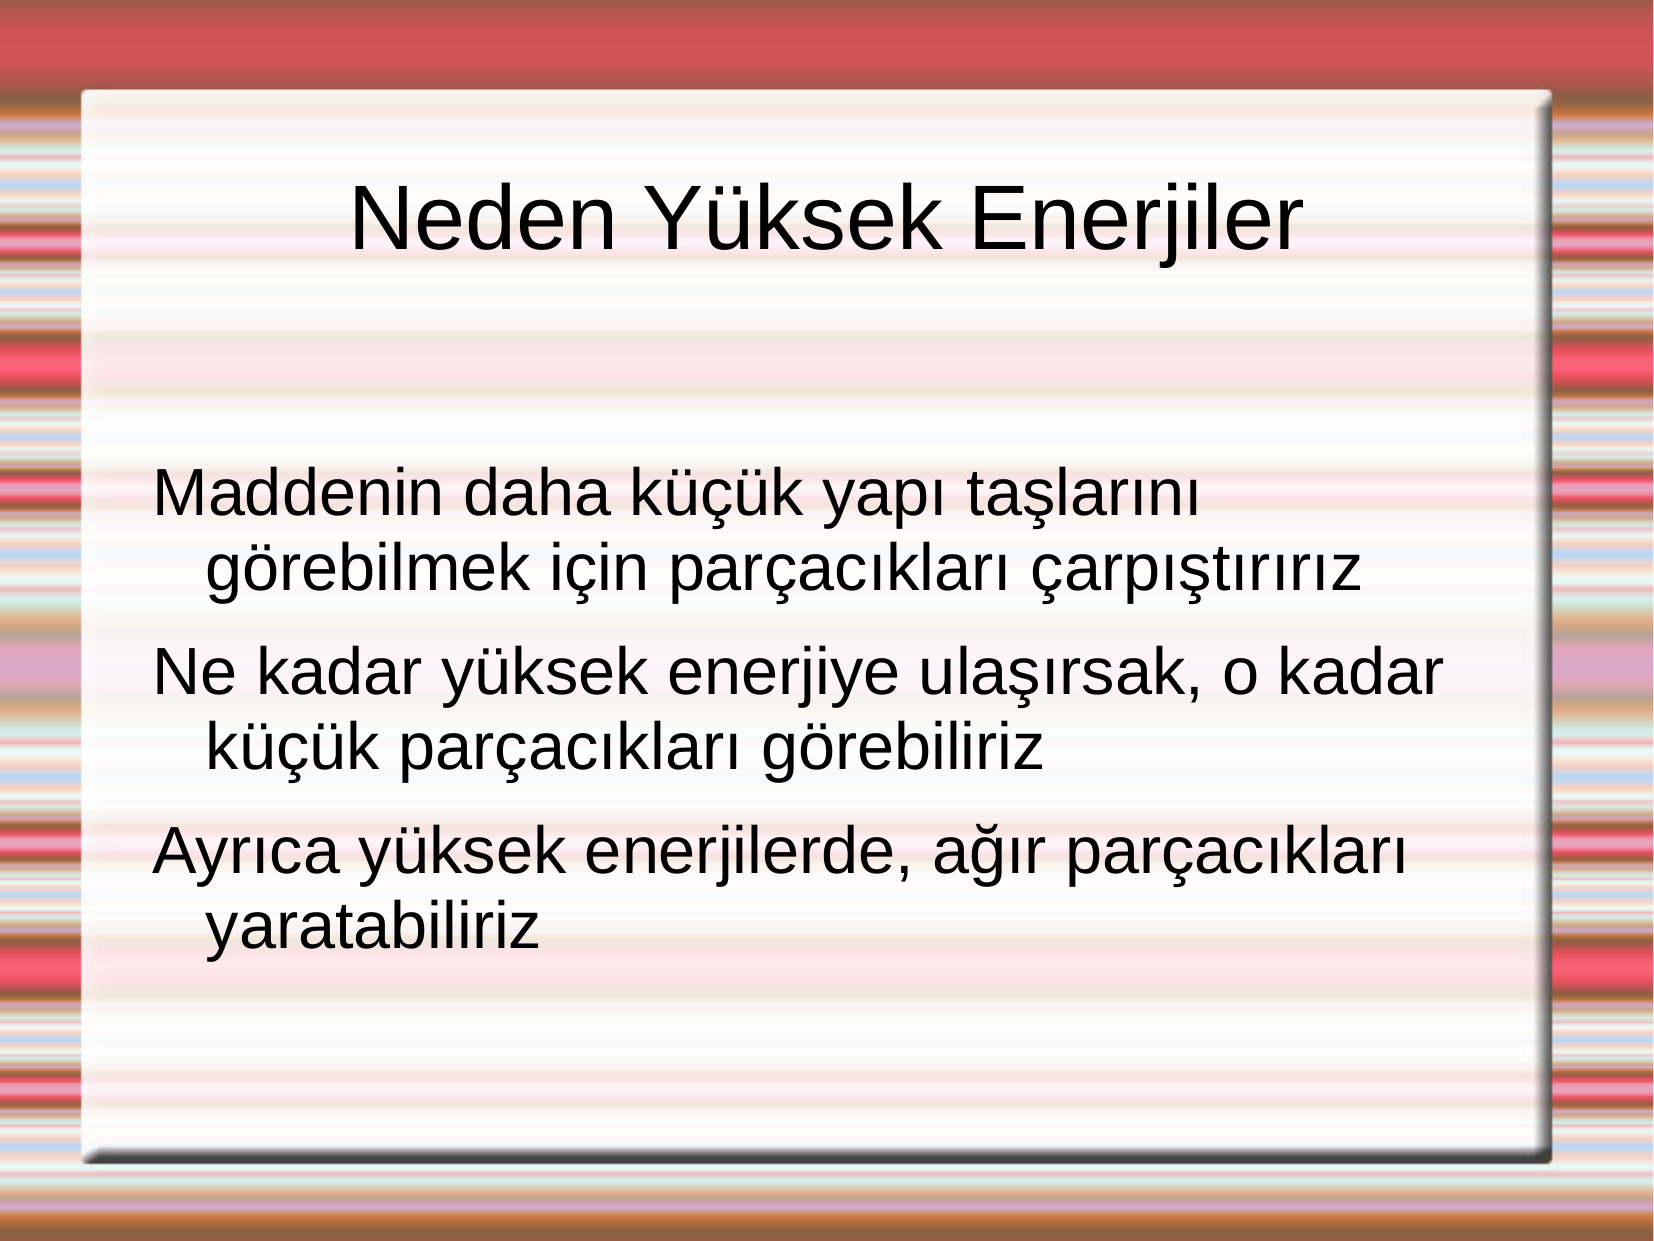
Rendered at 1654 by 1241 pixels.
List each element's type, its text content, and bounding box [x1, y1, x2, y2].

picture [0, 0, 1654, 1241]
list Maddenin daha küçük yapı taşlarını görebilmek için parçacıkları çarpıştırırız Ne kadar yüksek enerjiye ulaşırsak, o kadar küçük parçacıkları görebiliriz Ayrıca yüksek enerjilerde, ağır parçacıkları yaratabiliriz [134, 350, 1516, 1133]
title Neden Yüksek Enerjiler [121, 114, 1534, 322]
